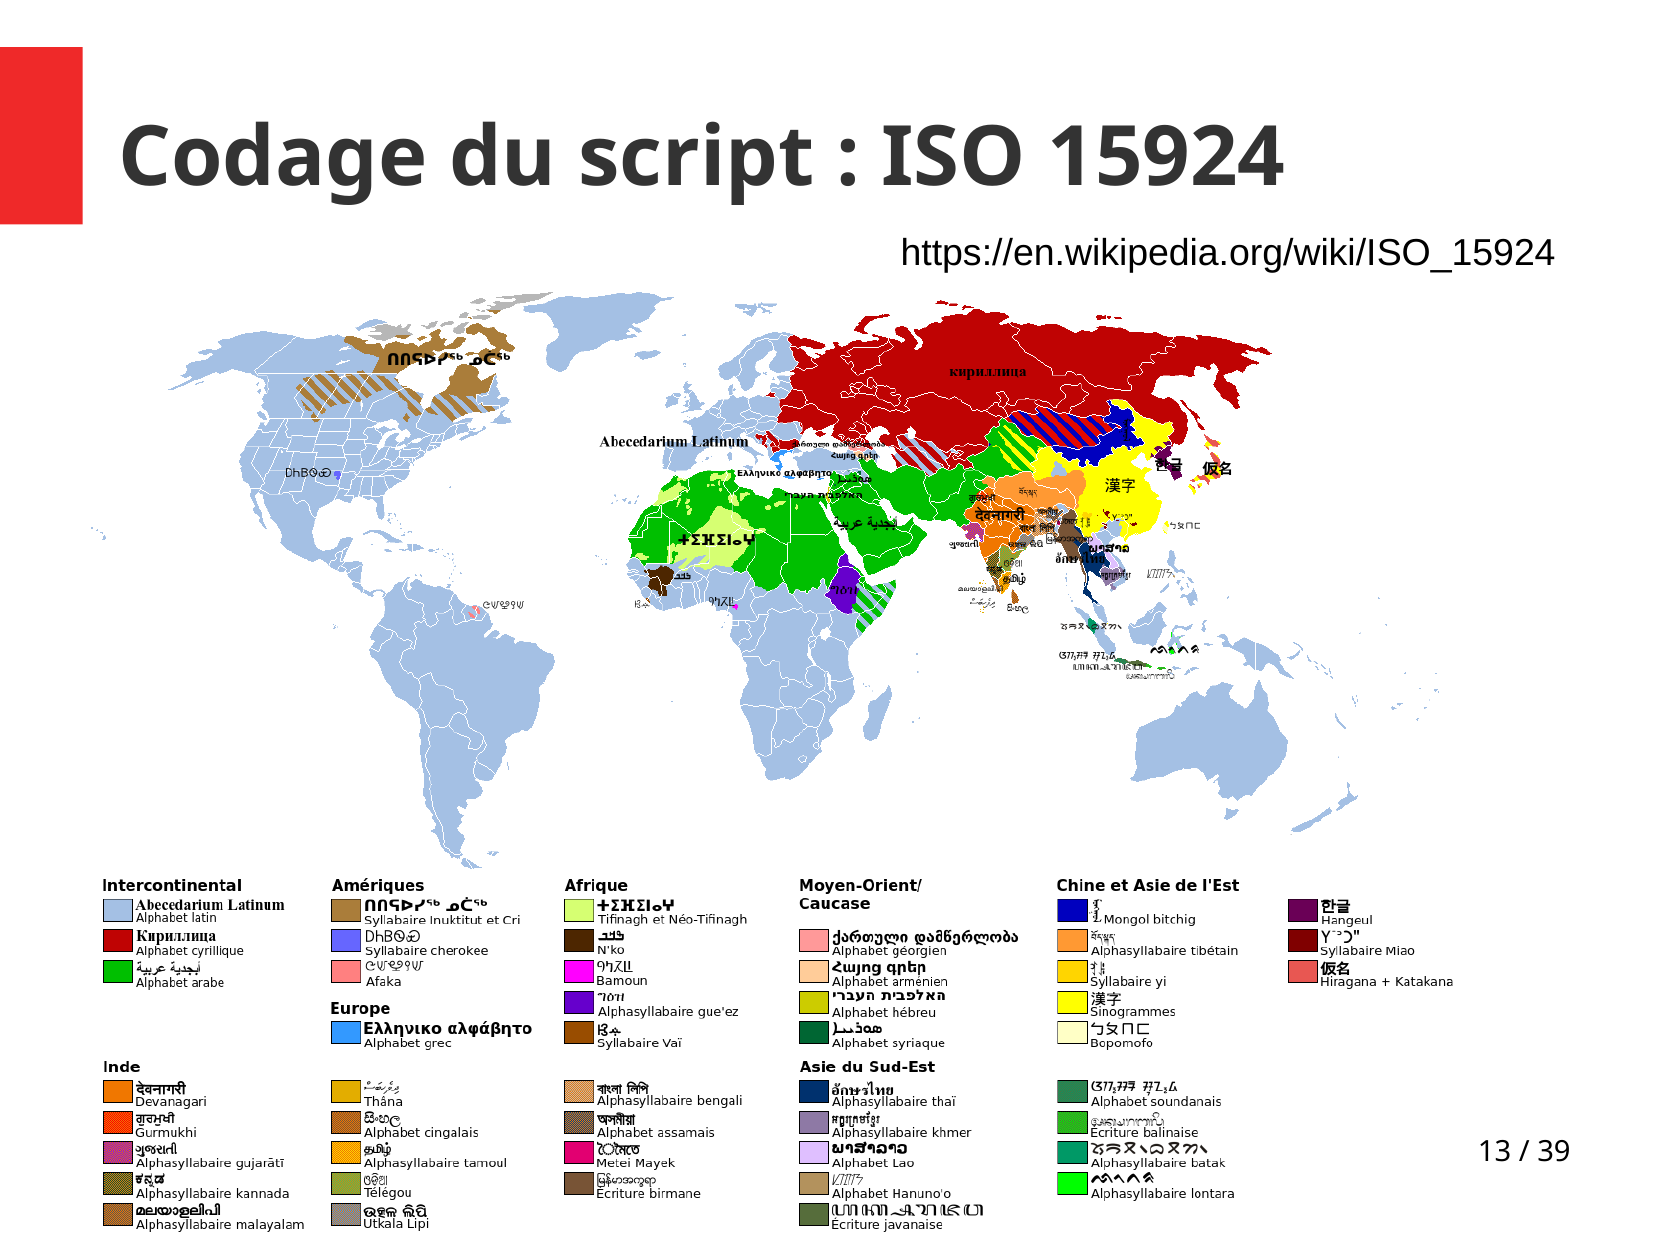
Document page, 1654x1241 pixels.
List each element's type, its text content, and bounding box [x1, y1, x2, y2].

text_box https://en.wikipedia.org/wiki/ISO_15924 [885, 224, 1571, 282]
title Codage du script : ISO 15924 [118, 49, 1571, 257]
picture [82, 280, 1453, 1233]
